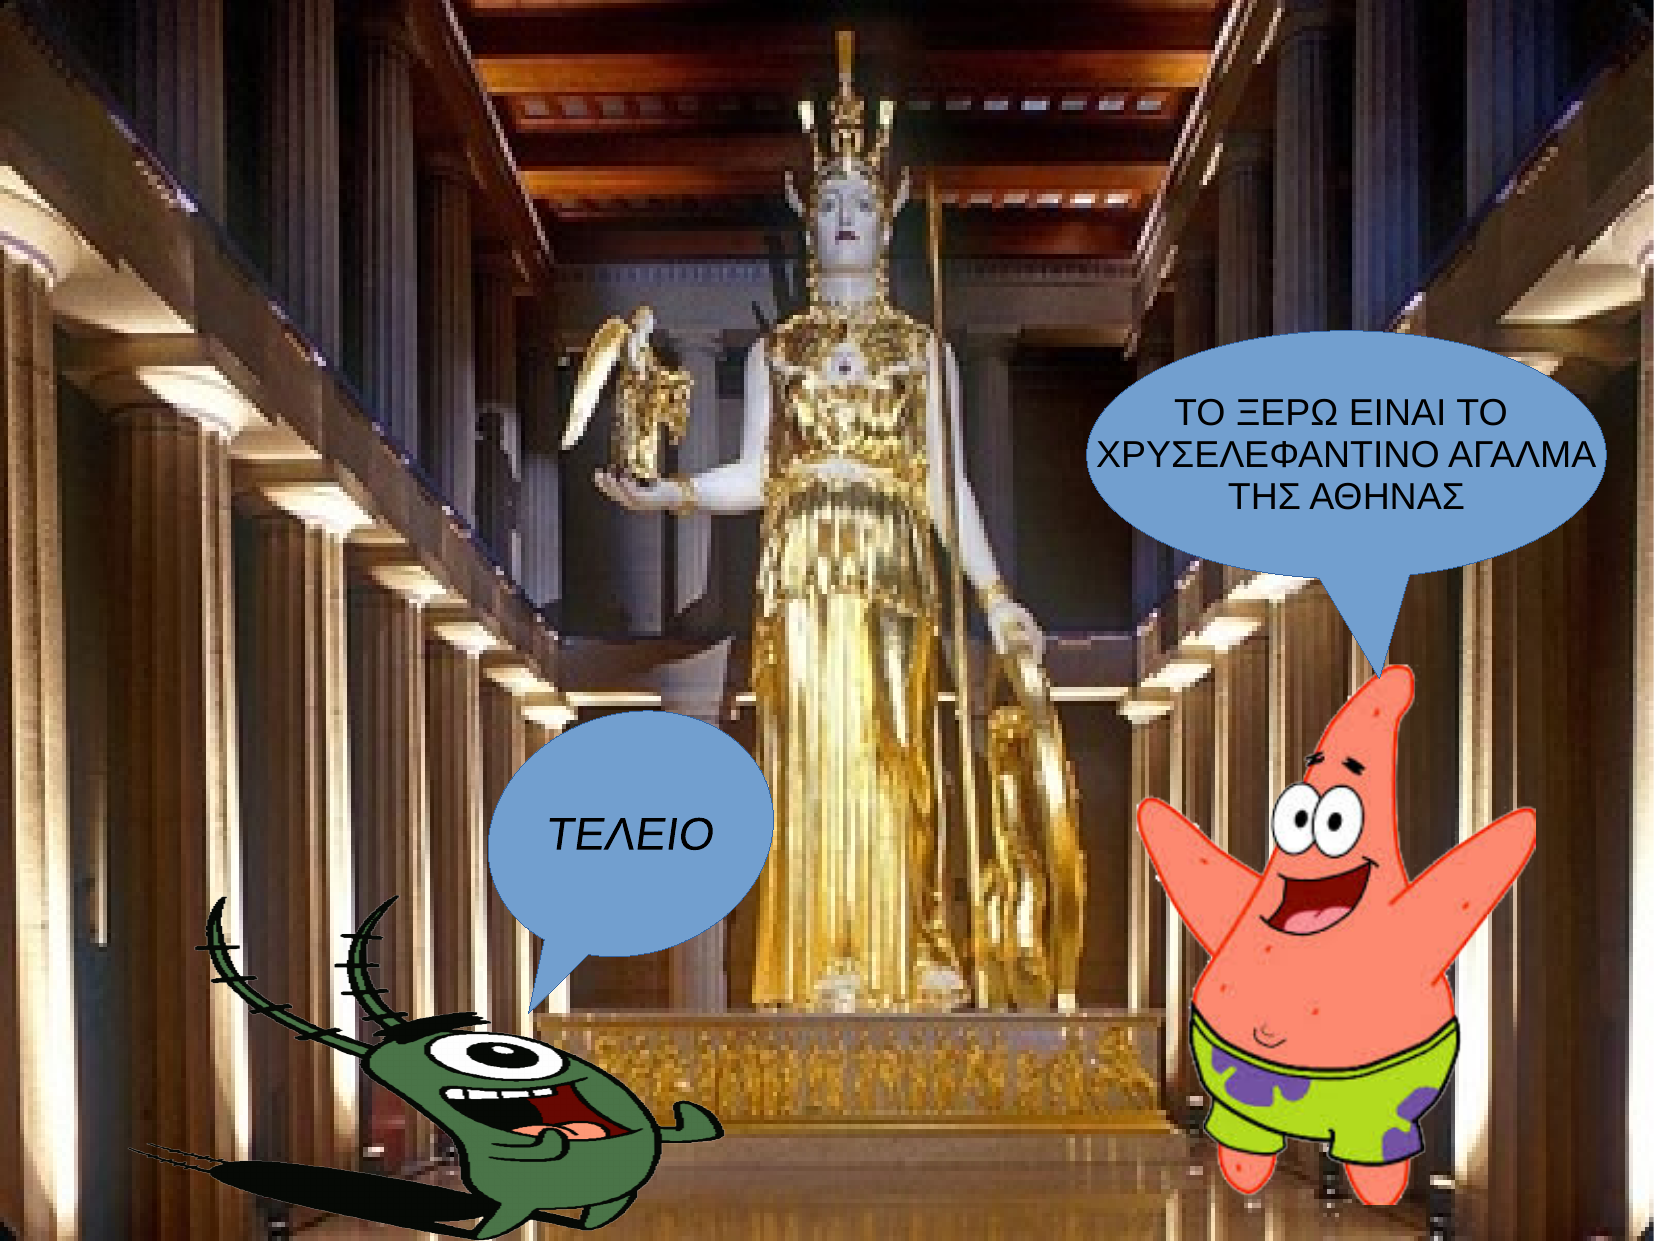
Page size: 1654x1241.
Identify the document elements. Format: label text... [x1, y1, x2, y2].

picture [0, 0, 1654, 1241]
text_box ΤΟ ΞΕΡΩ ΕΙΝΑΙ ΤΟ ΧΡΥΣΕΛΕΦΑΝΤΙΝΟ ΑΓΑΛΜΑ ΤΗΣ ΑΘΗΝΑΣ [1086, 330, 1607, 679]
text_box ΤΕΛΕΙΟ [488, 710, 774, 1014]
